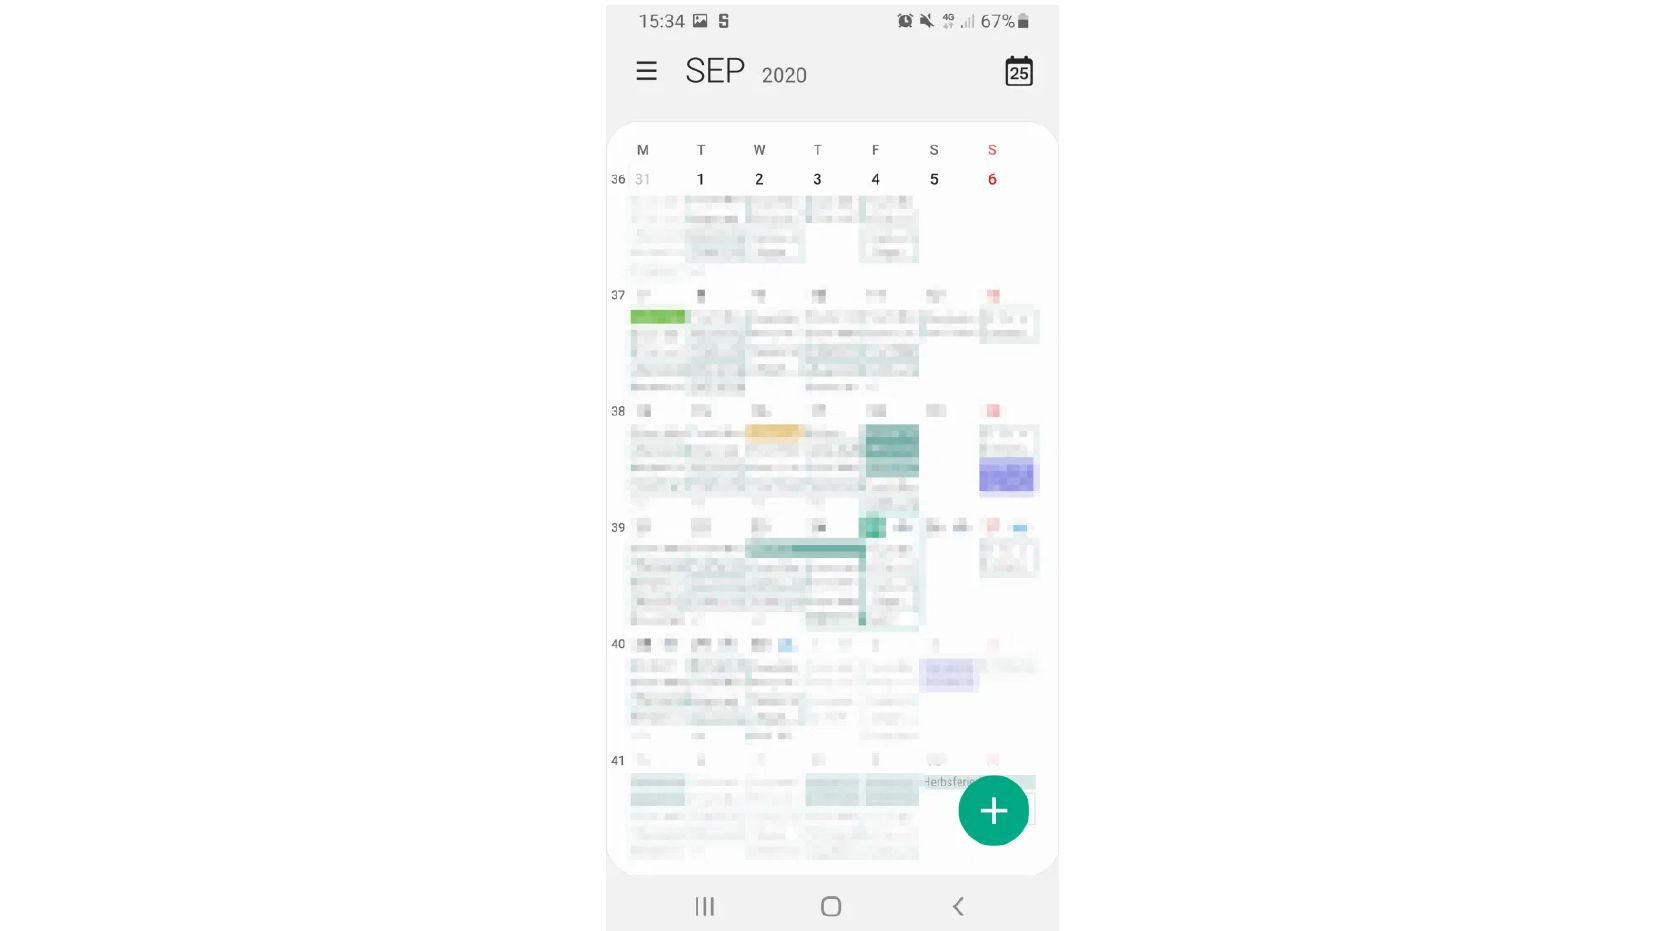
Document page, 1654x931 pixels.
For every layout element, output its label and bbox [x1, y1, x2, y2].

picture [606, 5, 1059, 931]
